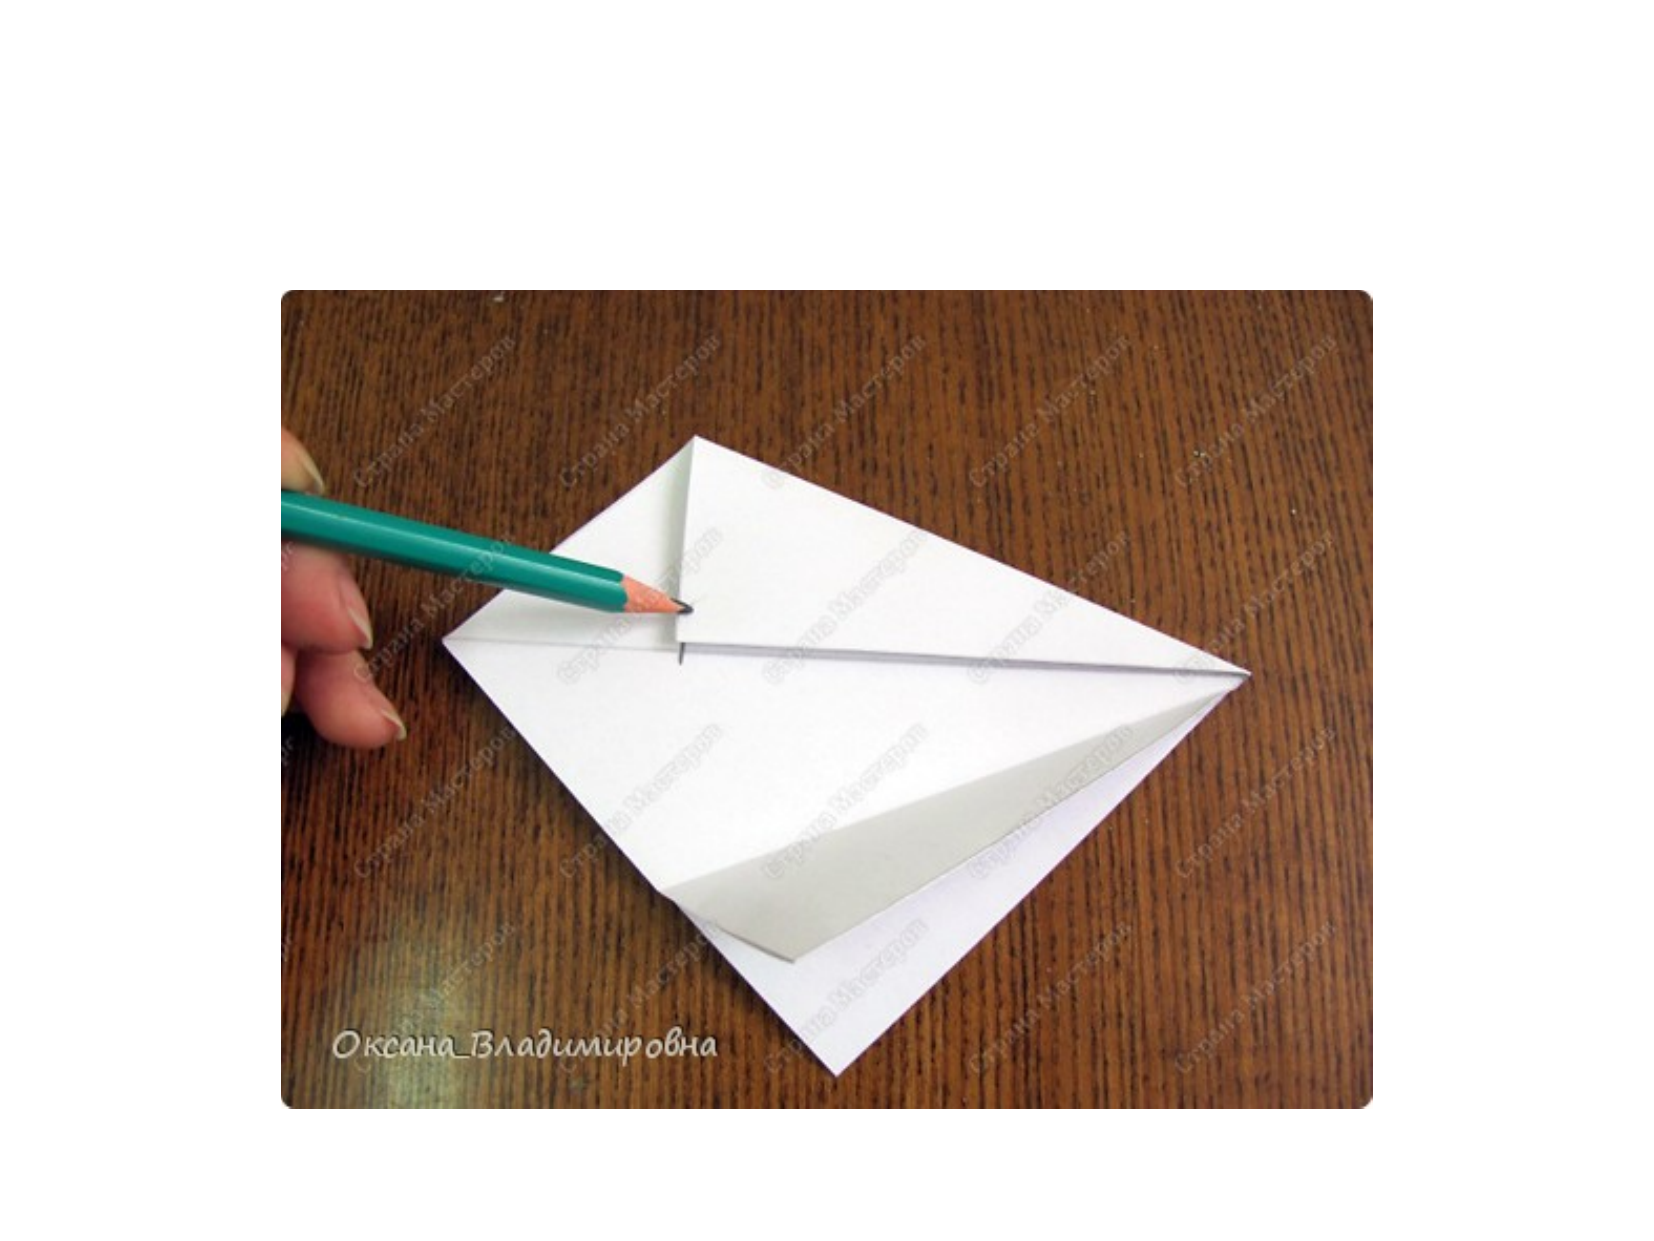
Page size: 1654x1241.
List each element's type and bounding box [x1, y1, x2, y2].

picture [281, 290, 1373, 1109]
